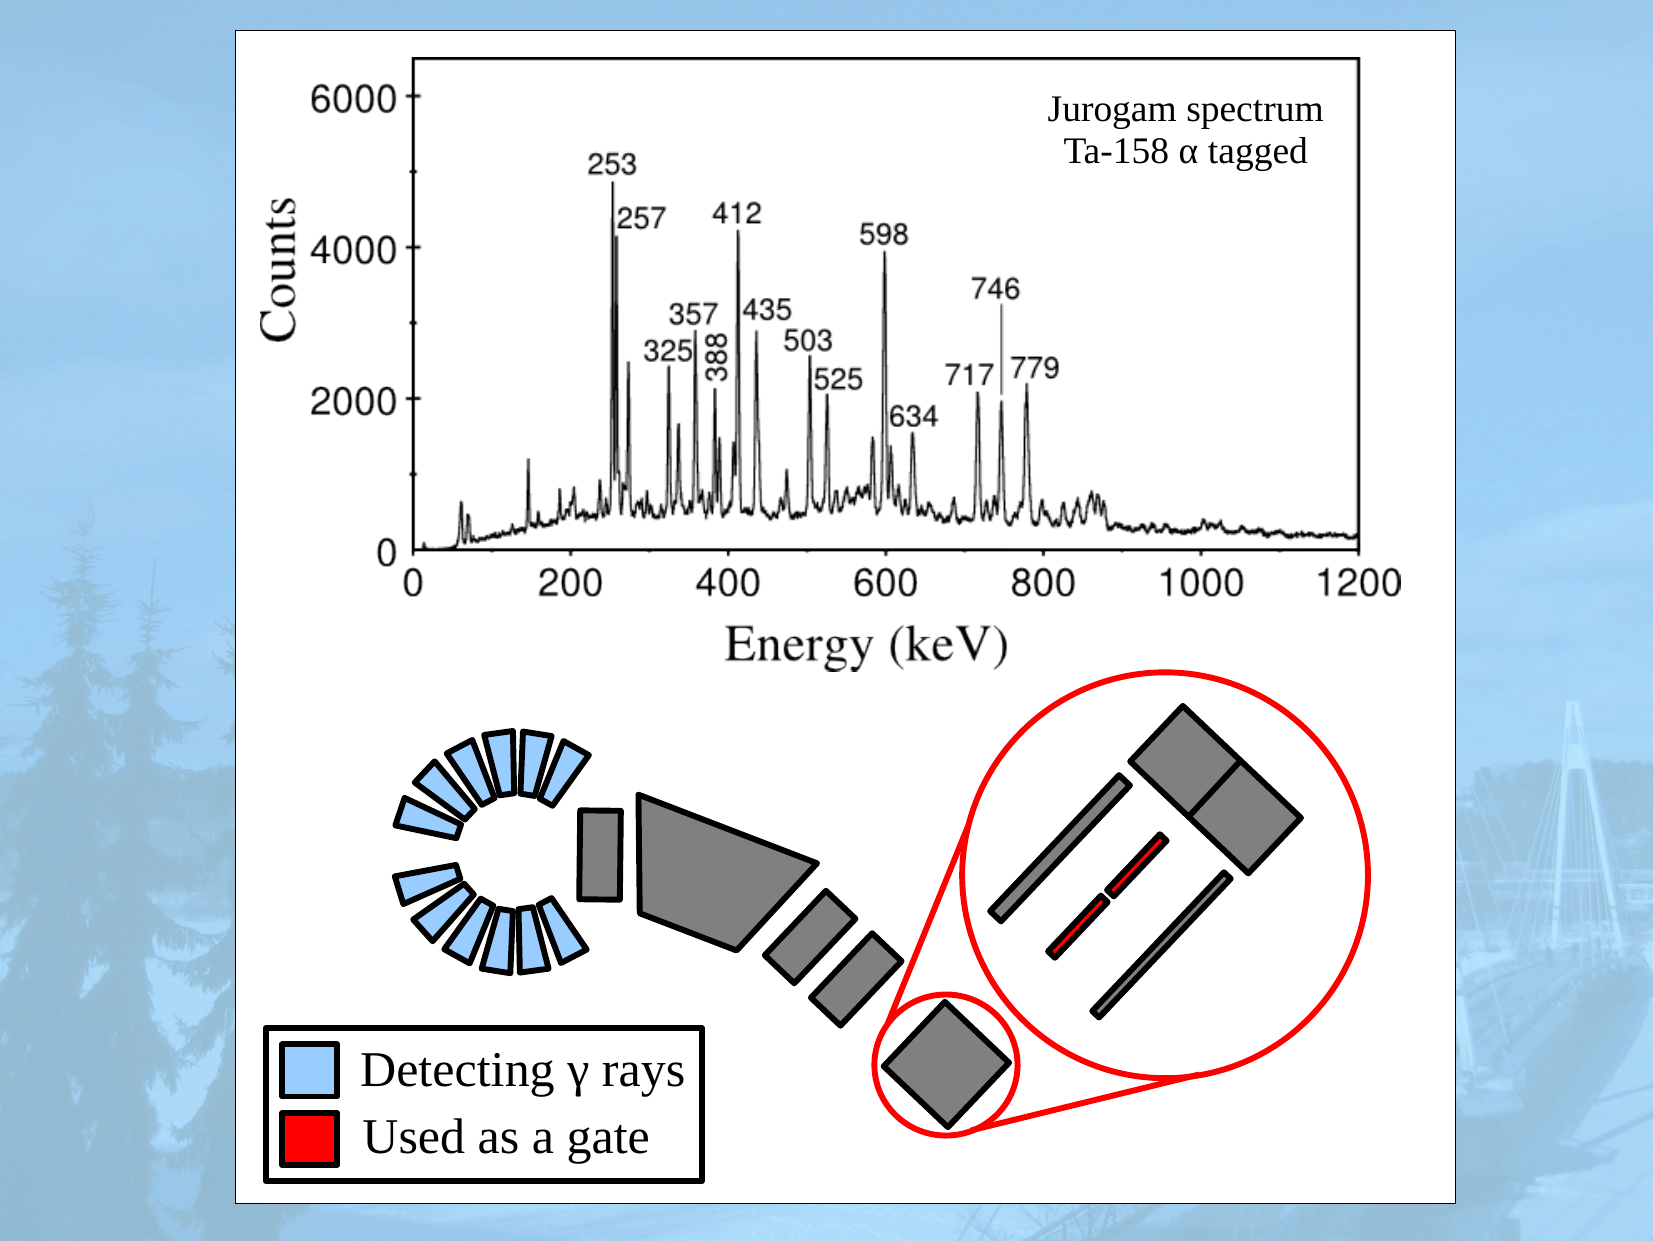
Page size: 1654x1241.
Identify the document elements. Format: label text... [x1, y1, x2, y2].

text_box Jurogam spectrum Ta-158 α tagged [1032, 80, 1340, 179]
text_box Detecting γ rays [345, 1034, 699, 1105]
text_box [235, 30, 1456, 1204]
picture [0, 0, 1654, 1241]
text_box Used as a gate [347, 1101, 666, 1173]
